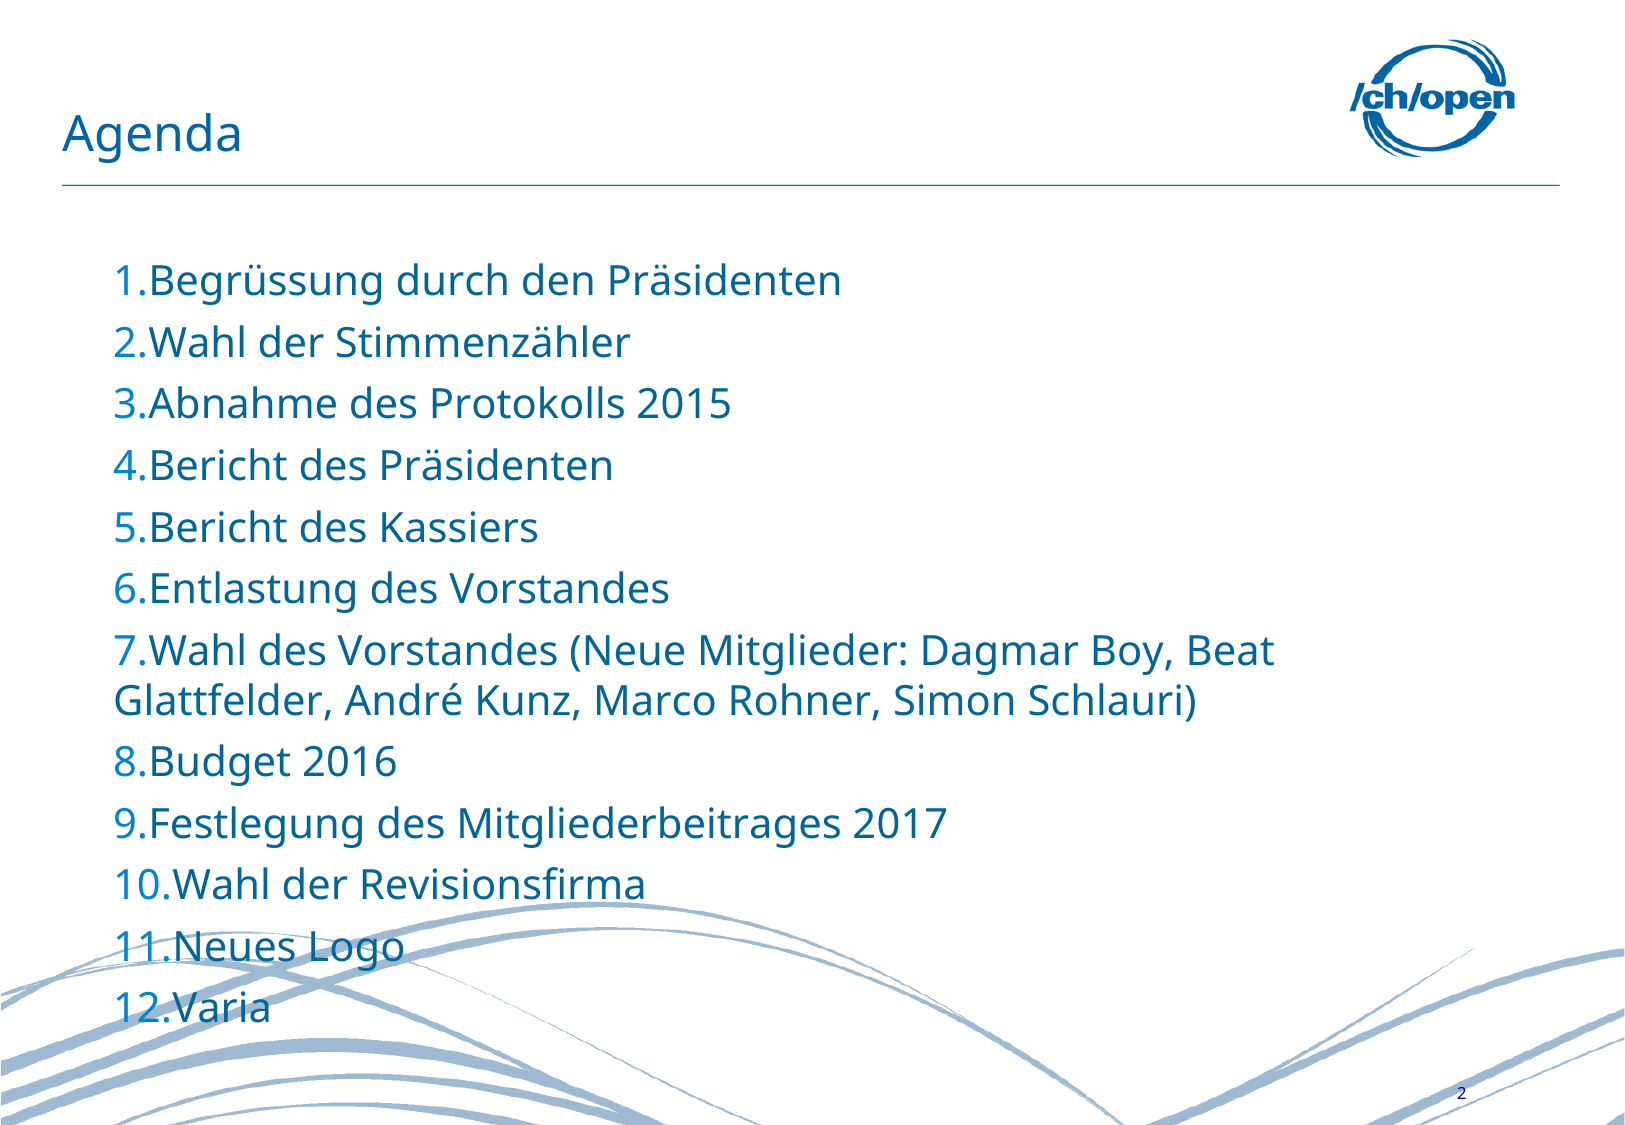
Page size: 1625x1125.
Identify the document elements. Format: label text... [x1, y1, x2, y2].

list Begrüssung durch den Präsidenten Wahl der Stimmenzähler Abnahme des Protokolls 2015 Bericht des Präsidenten Bericht des Kassiers Entlastung des Vorstandes Wahl des Vorstandes (Neue Mitglieder: Dagmar Boy, Beat Glattfelder, André Kunz, Marco Rohner, Simon Schlauri) Budget 2016 Festlegung des Mitgliederbeitrages 2017 Wahl der Revisionsfirma Neues Logo Varia [113, 254, 1477, 1034]
title Agenda [62, 74, 1325, 188]
